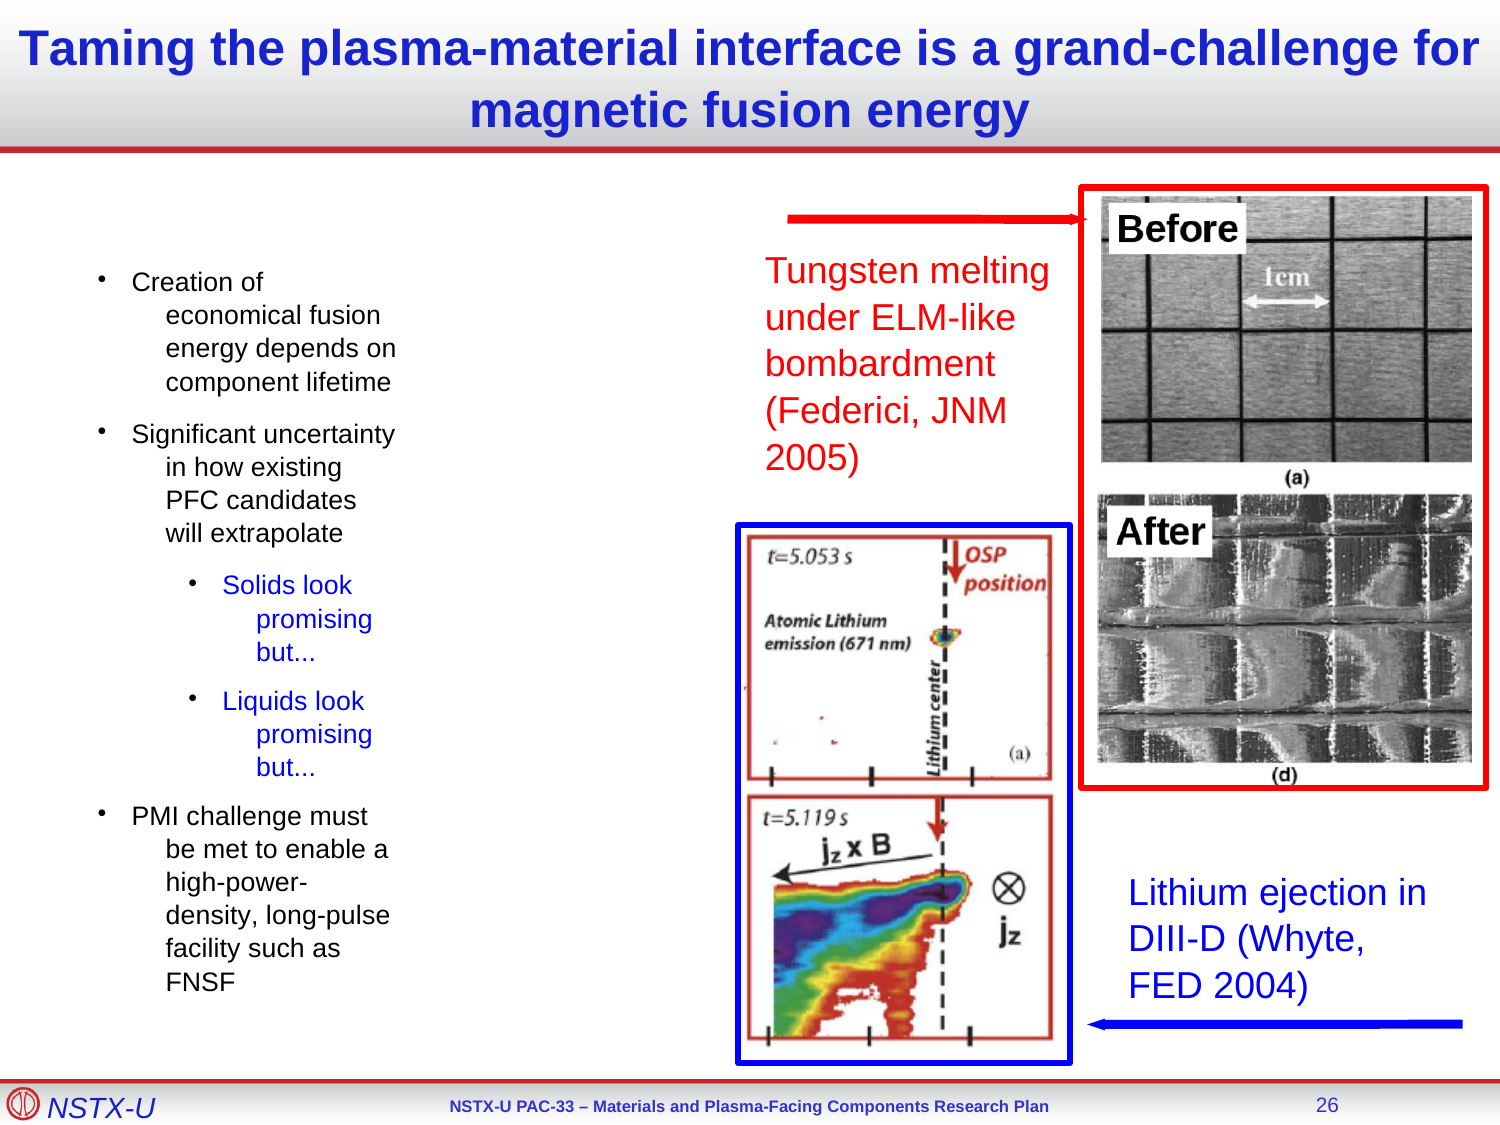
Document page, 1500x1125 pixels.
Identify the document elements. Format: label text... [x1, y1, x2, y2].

title Taming the plasma-material interface is a grand-challenge for magnetic fusion energy [0, 7, 1500, 143]
text_box 26 [1315, 1090, 1486, 1118]
list Creation of economical fusion energy depends on component lifetime Significant uncertainty in how existing PFC candidates will extrapolate Solids look promising but... Liquids look promising but... PMI challenge must be met to enable a high-power-density, long-pulse facility such as FNSF [45, 194, 705, 1075]
picture [741, 528, 1064, 1049]
picture [1087, 191, 1478, 785]
text_box Tungsten melting under ELM-like bombardment (Federici, JNM 2005) [750, 236, 1078, 462]
text_box Lithium ejection in DIII-D (Whyte, FED 2004) [1113, 858, 1451, 1000]
